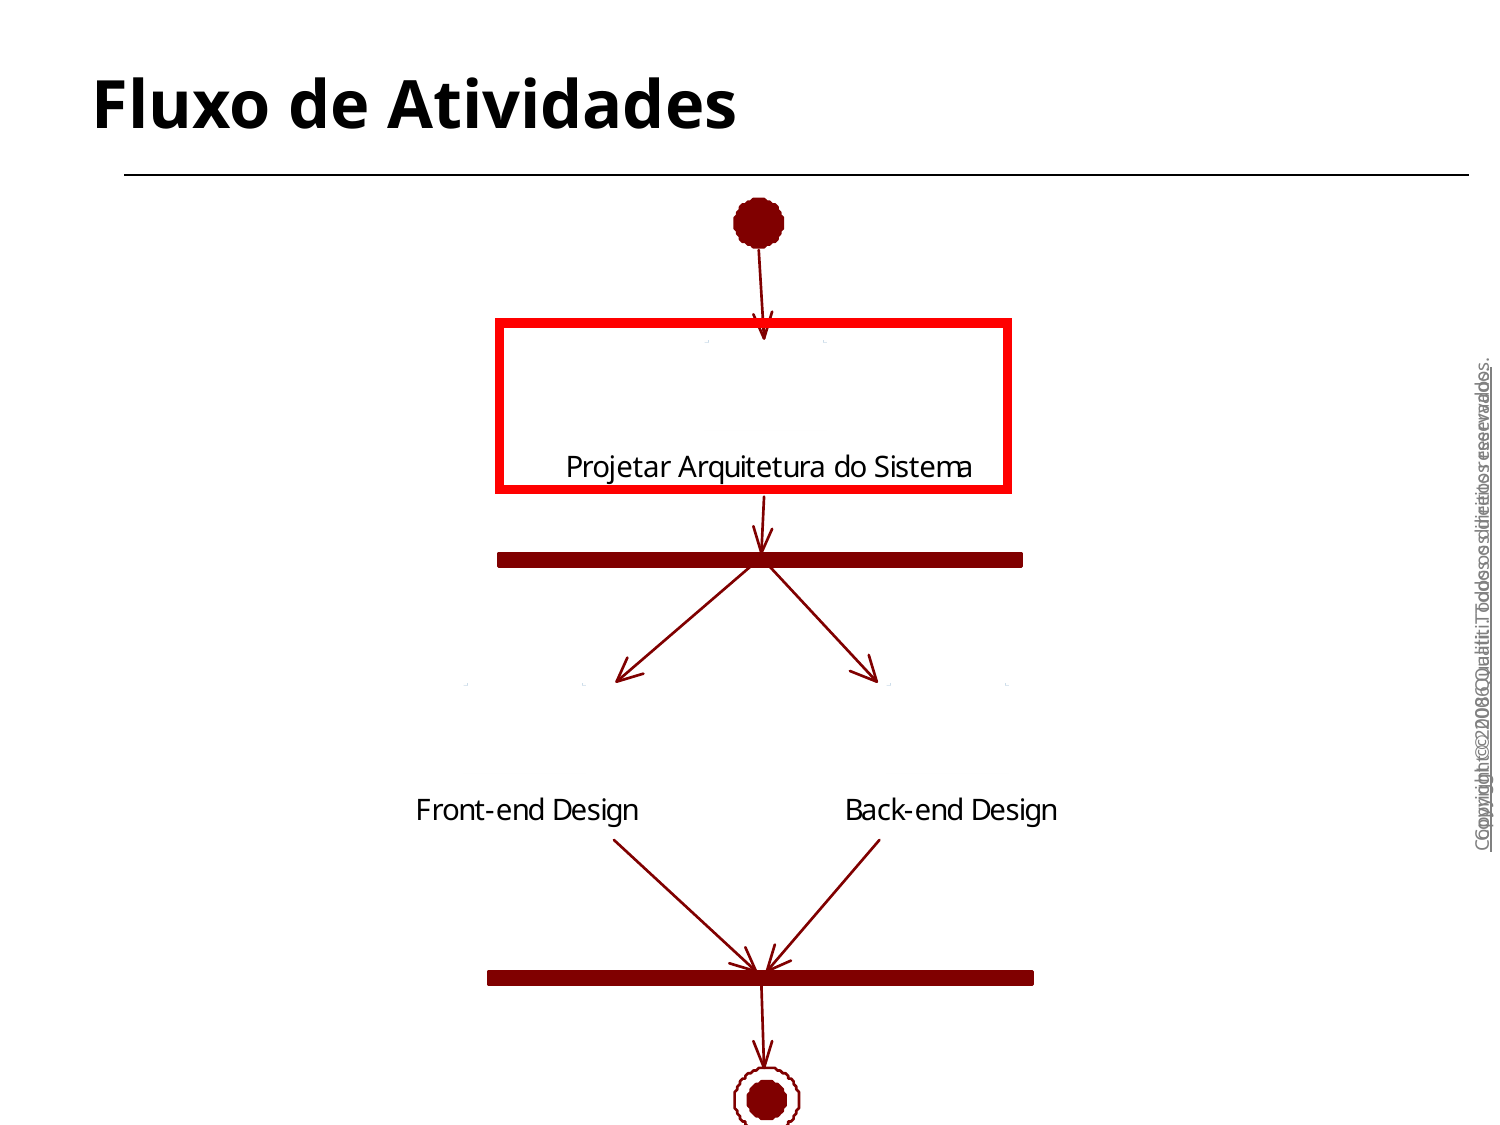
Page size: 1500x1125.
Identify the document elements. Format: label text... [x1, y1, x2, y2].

picture [348, 145, 1121, 1125]
title Fluxo de Atividades [76, 0, 1230, 149]
